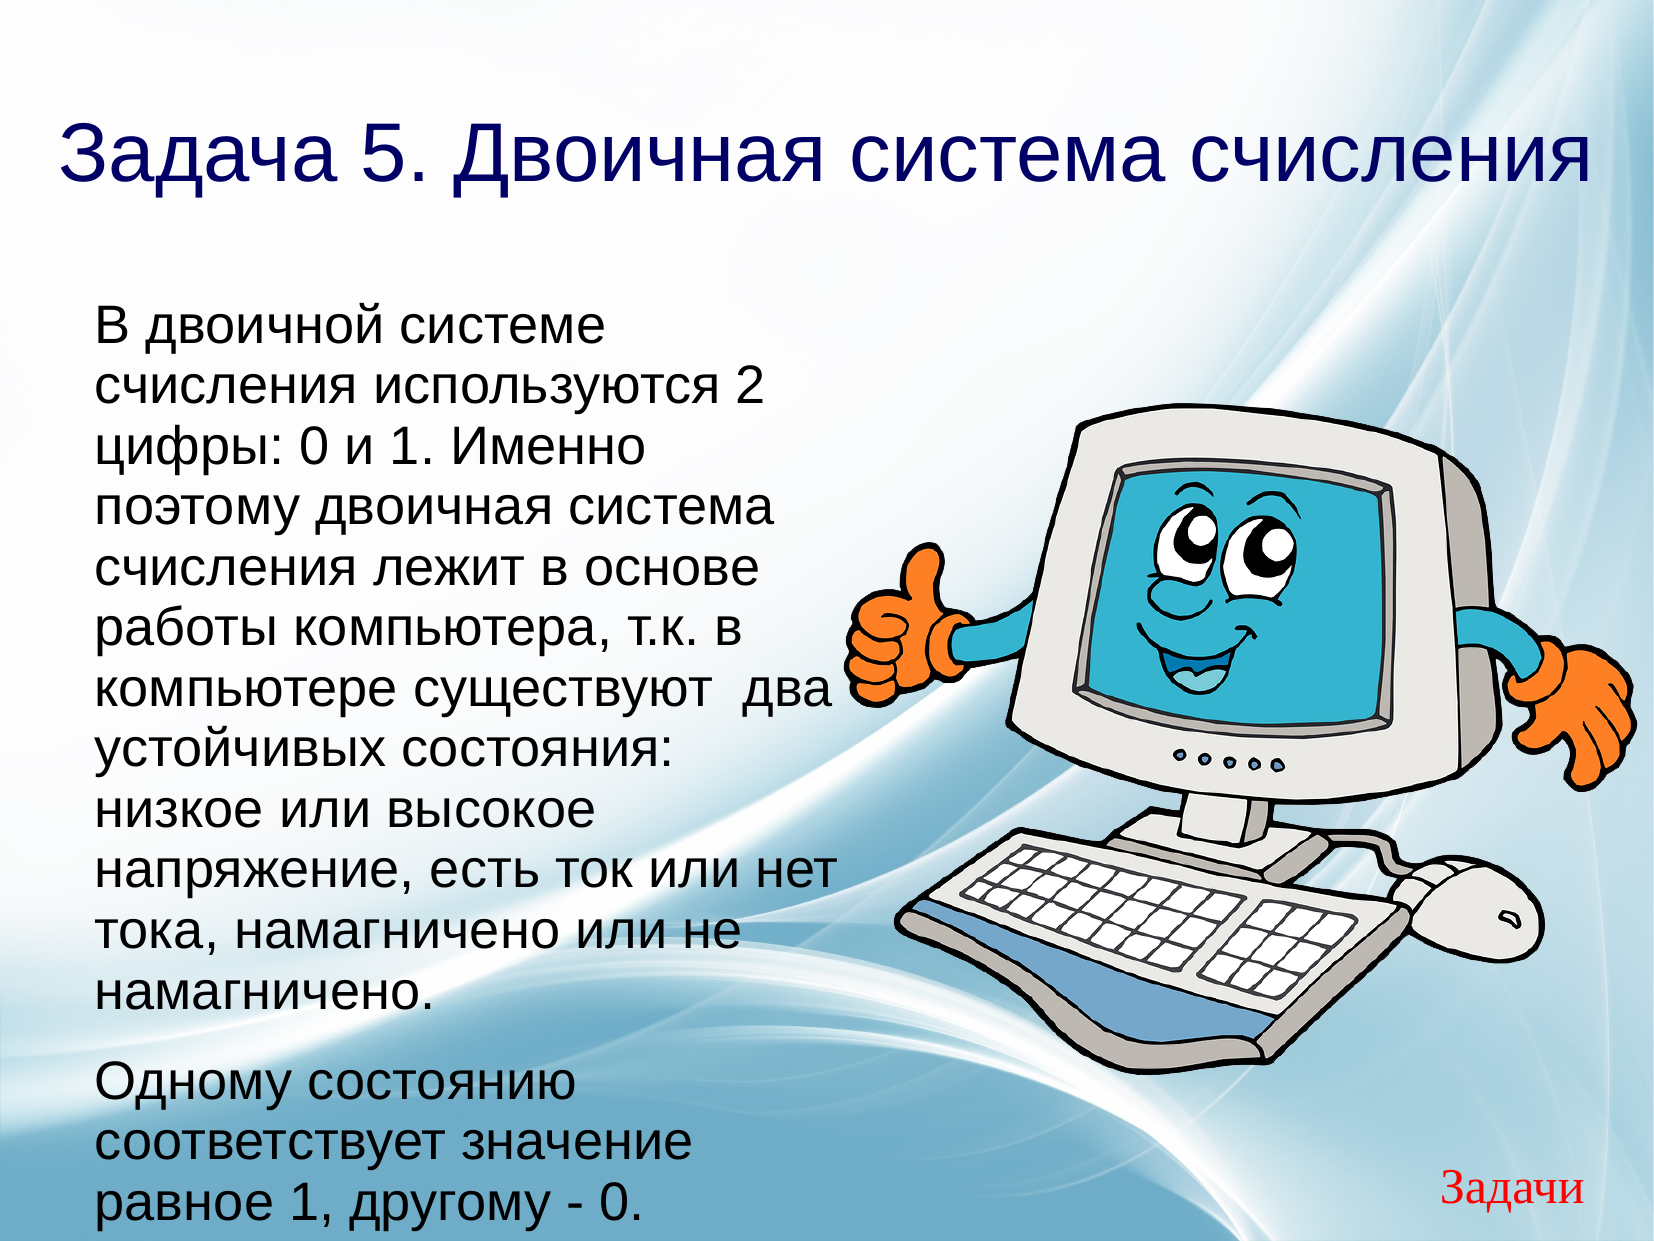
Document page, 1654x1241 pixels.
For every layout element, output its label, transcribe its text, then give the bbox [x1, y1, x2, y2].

text_box Задачи [1425, 1151, 1625, 1223]
list В двоичной системе счисления используются 2 цифры: 0 и 1. Именно поэтому двоичная система счисления лежит в основе работы компьютера, т.к. в компьютере существуют два устойчивых состояния: низкое или высокое напряжение, есть ток или нет тока, намагничено или не намагничено. Одному состоянию соответствует значение равное 1, другому - 0. [23, 294, 857, 1232]
picture [0, 0, 1654, 1241]
title Задача 5. Двоичная система счисления [29, 49, 1625, 257]
